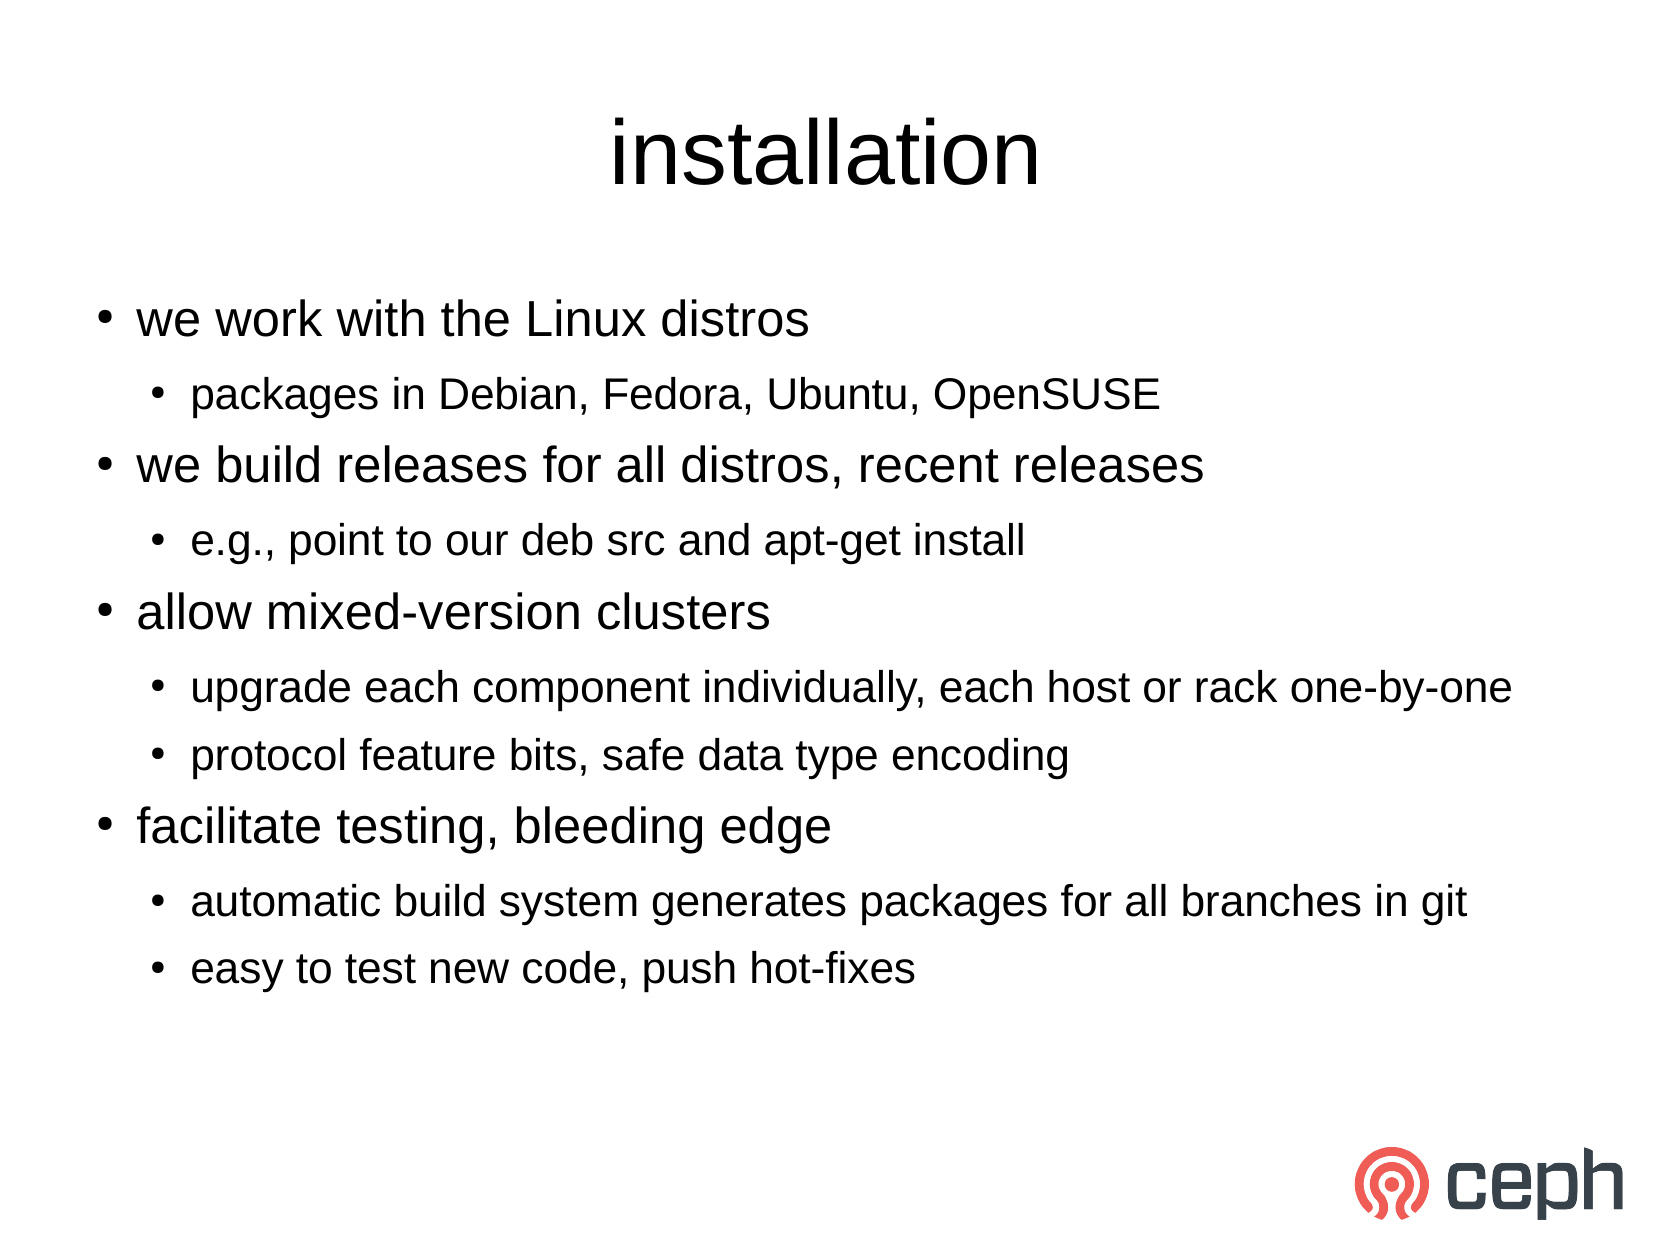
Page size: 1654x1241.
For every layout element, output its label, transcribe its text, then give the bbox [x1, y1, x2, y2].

list we work with the Linux distros packages in Debian, Fedora, Ubuntu, OpenSUSE we build releases for all distros, recent releases e.g., point to our deb src and apt-get install allow mixed-version clusters upgrade each component individually, each host or rack one-by-one protocol feature bits, safe data type encoding facilitate testing, bleeding edge automatic build system generates packages for all branches in git easy to test new code, push hot-fixes [82, 290, 1571, 1010]
title installation [82, 49, 1571, 257]
picture [1308, 1100, 1654, 1241]
